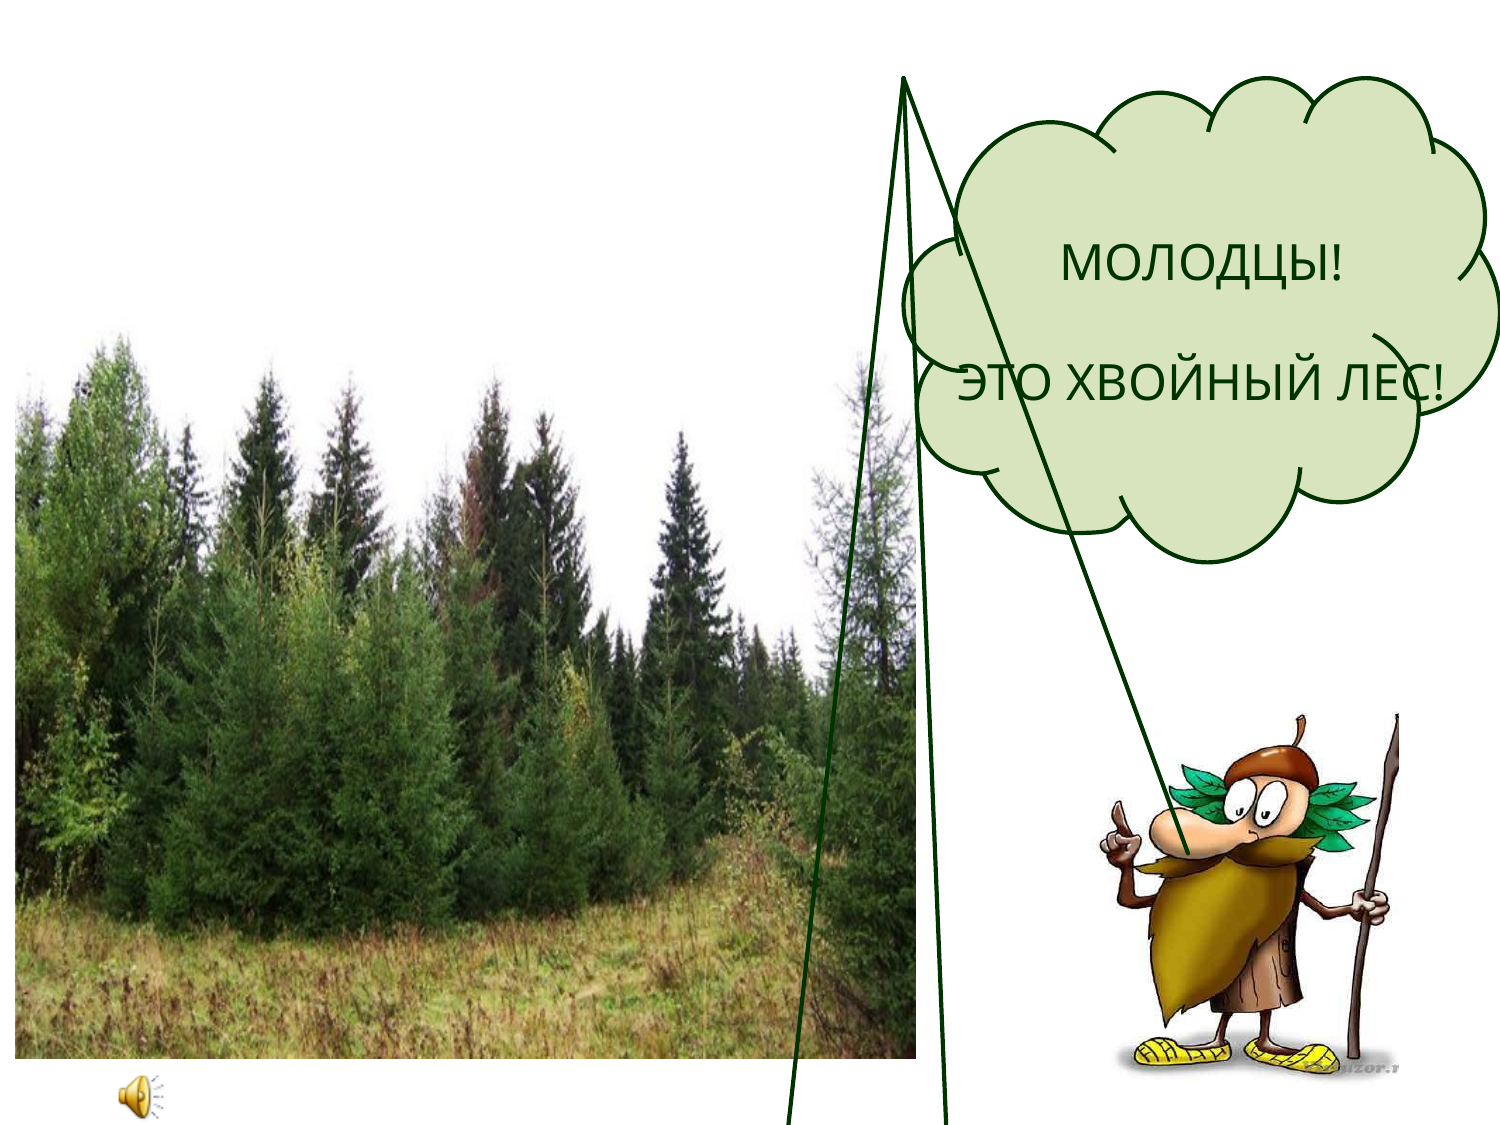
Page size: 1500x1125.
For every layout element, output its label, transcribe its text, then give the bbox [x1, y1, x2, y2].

text_box МОЛОДЦЫ! ЭТО ХВОЙНЫЙ ЛЕС! [788, 78, 1500, 1125]
picture [904, 83, 916, 269]
picture [796, 90, 916, 1059]
picture [1092, 704, 1399, 1085]
picture [117, 1074, 168, 1125]
picture [15, 66, 916, 1059]
